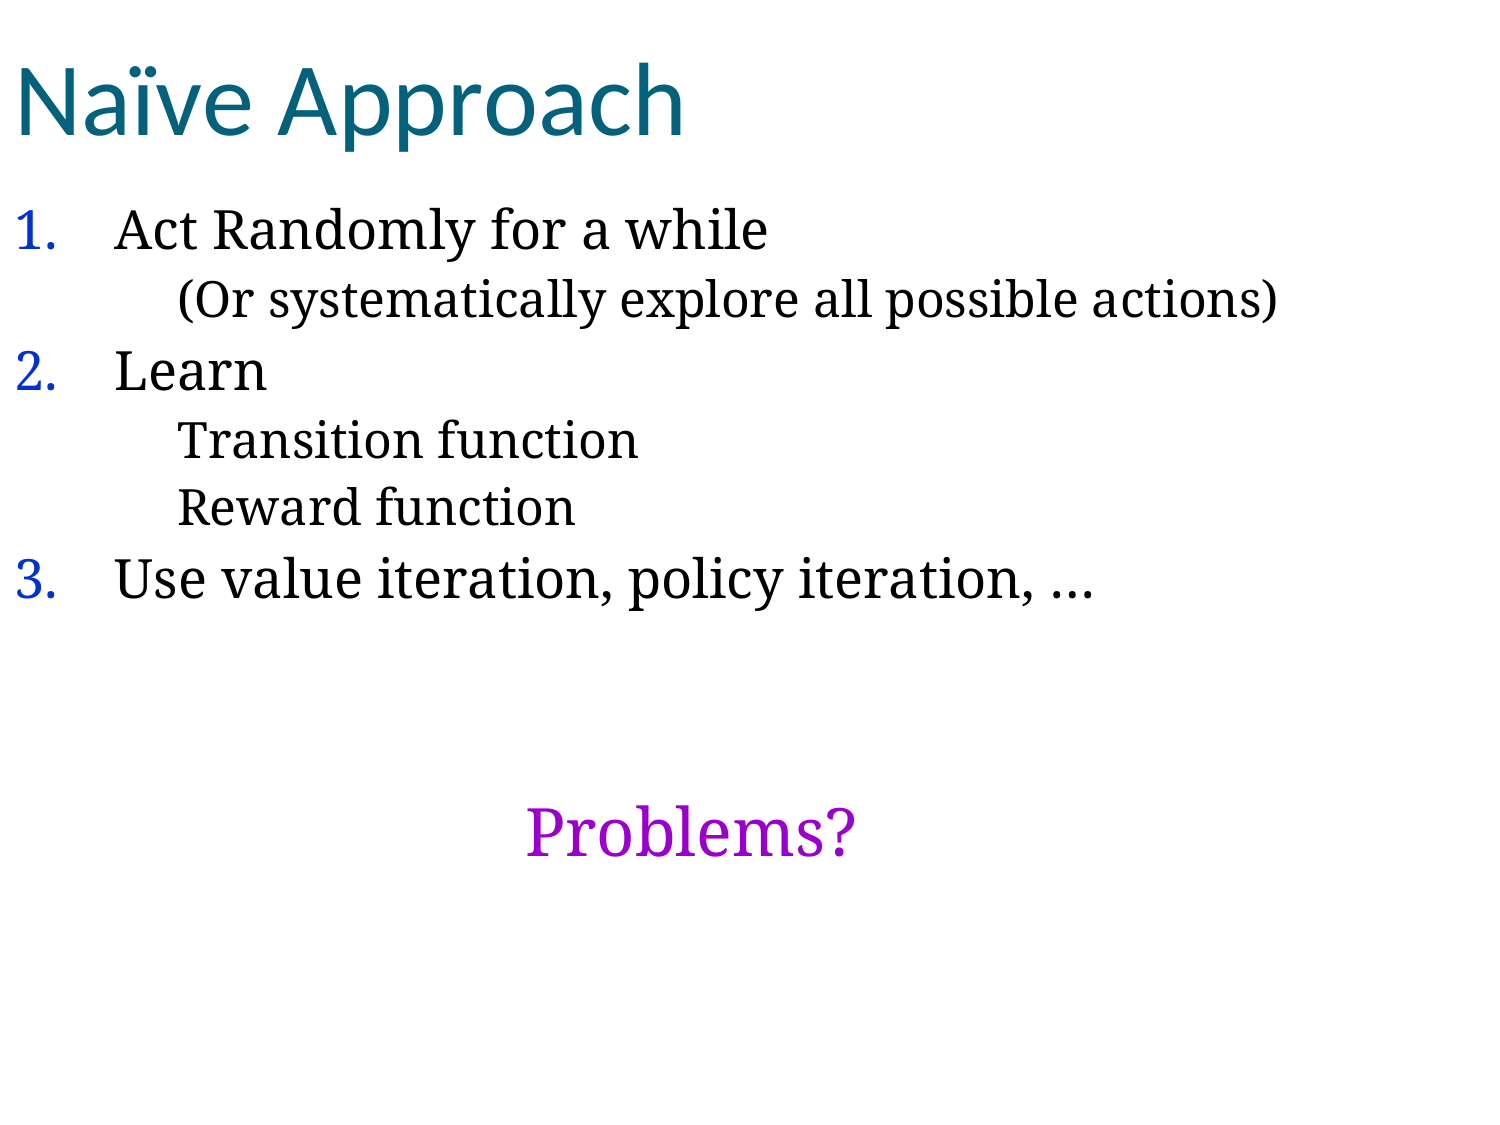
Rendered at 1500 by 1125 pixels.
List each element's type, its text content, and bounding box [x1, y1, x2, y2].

text_box Problems? [0, 787, 1500, 1125]
title Naïve Approach [0, 0, 1500, 187]
list Act Randomly for a while (Or systematically explore all possible actions) Learn Transition function Reward function Use value iteration, policy iteration, … [0, 187, 1500, 787]
